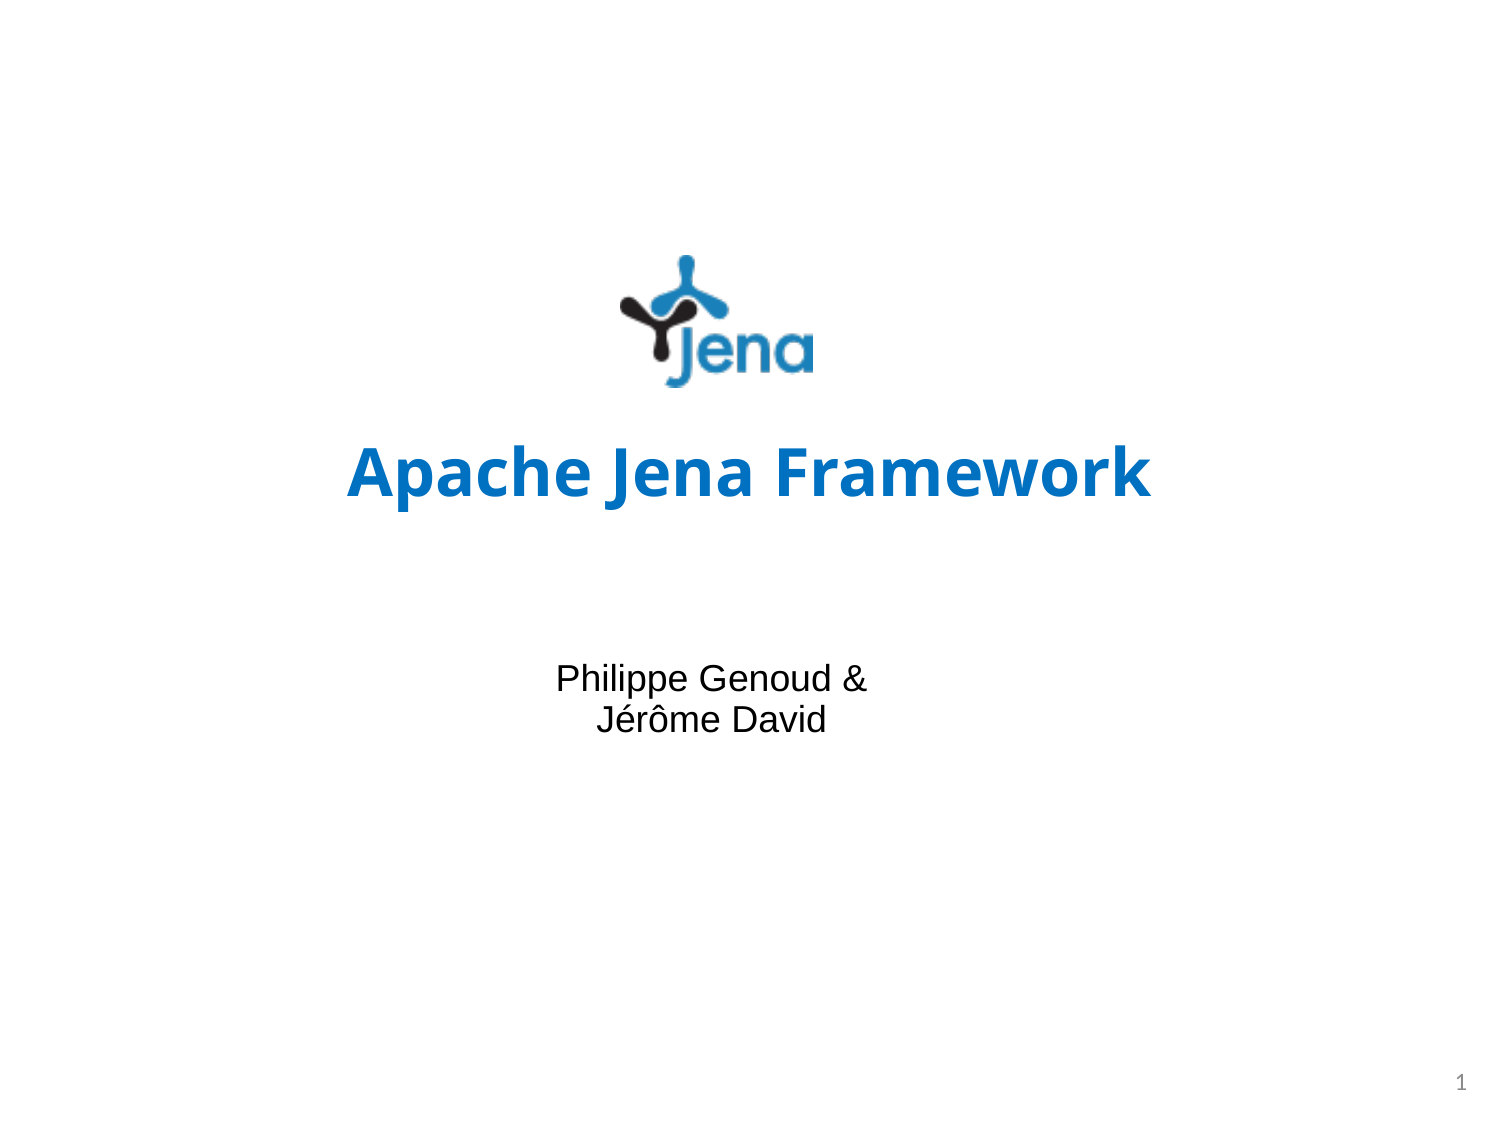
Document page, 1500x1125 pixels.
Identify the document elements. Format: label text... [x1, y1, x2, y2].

picture [620, 255, 813, 388]
slide_number <numéro> [1074, 1058, 1483, 1103]
text_box Philippe Genoud & Jérôme David [540, 649, 934, 749]
title Apache Jena Framework [112, 349, 1388, 591]
